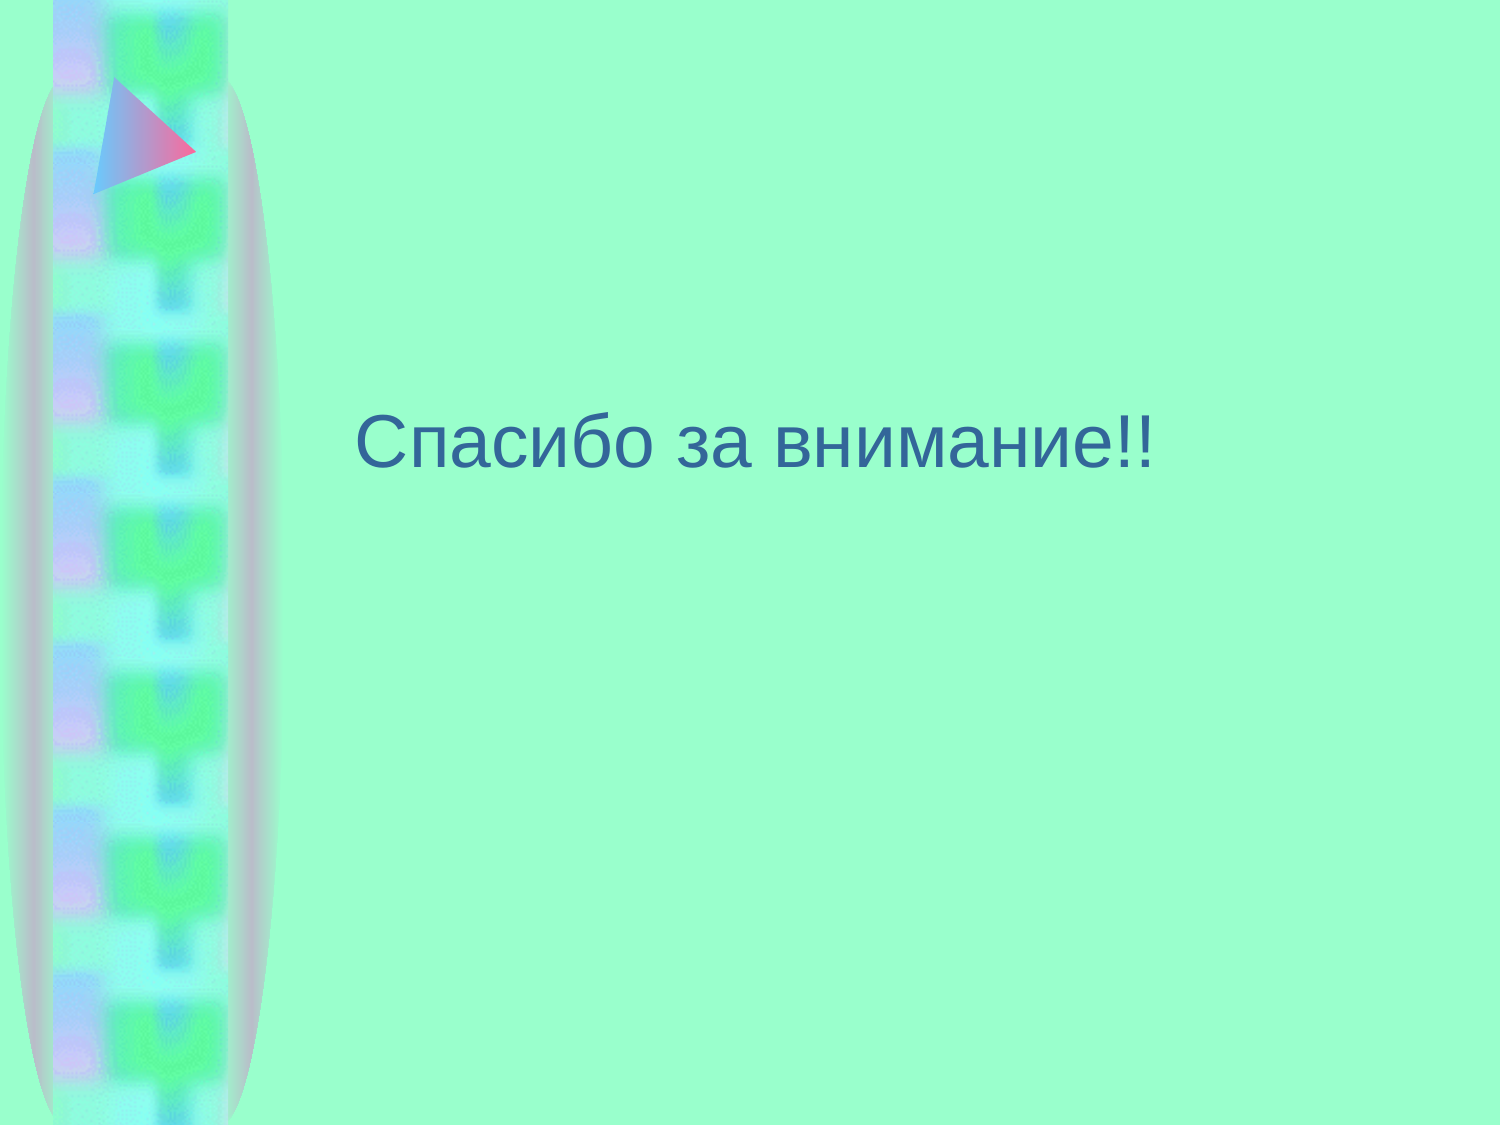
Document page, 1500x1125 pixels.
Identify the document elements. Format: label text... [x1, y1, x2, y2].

picture [53, 0, 229, 1125]
text_box Спасибо за внимание!! [100, 385, 1412, 622]
